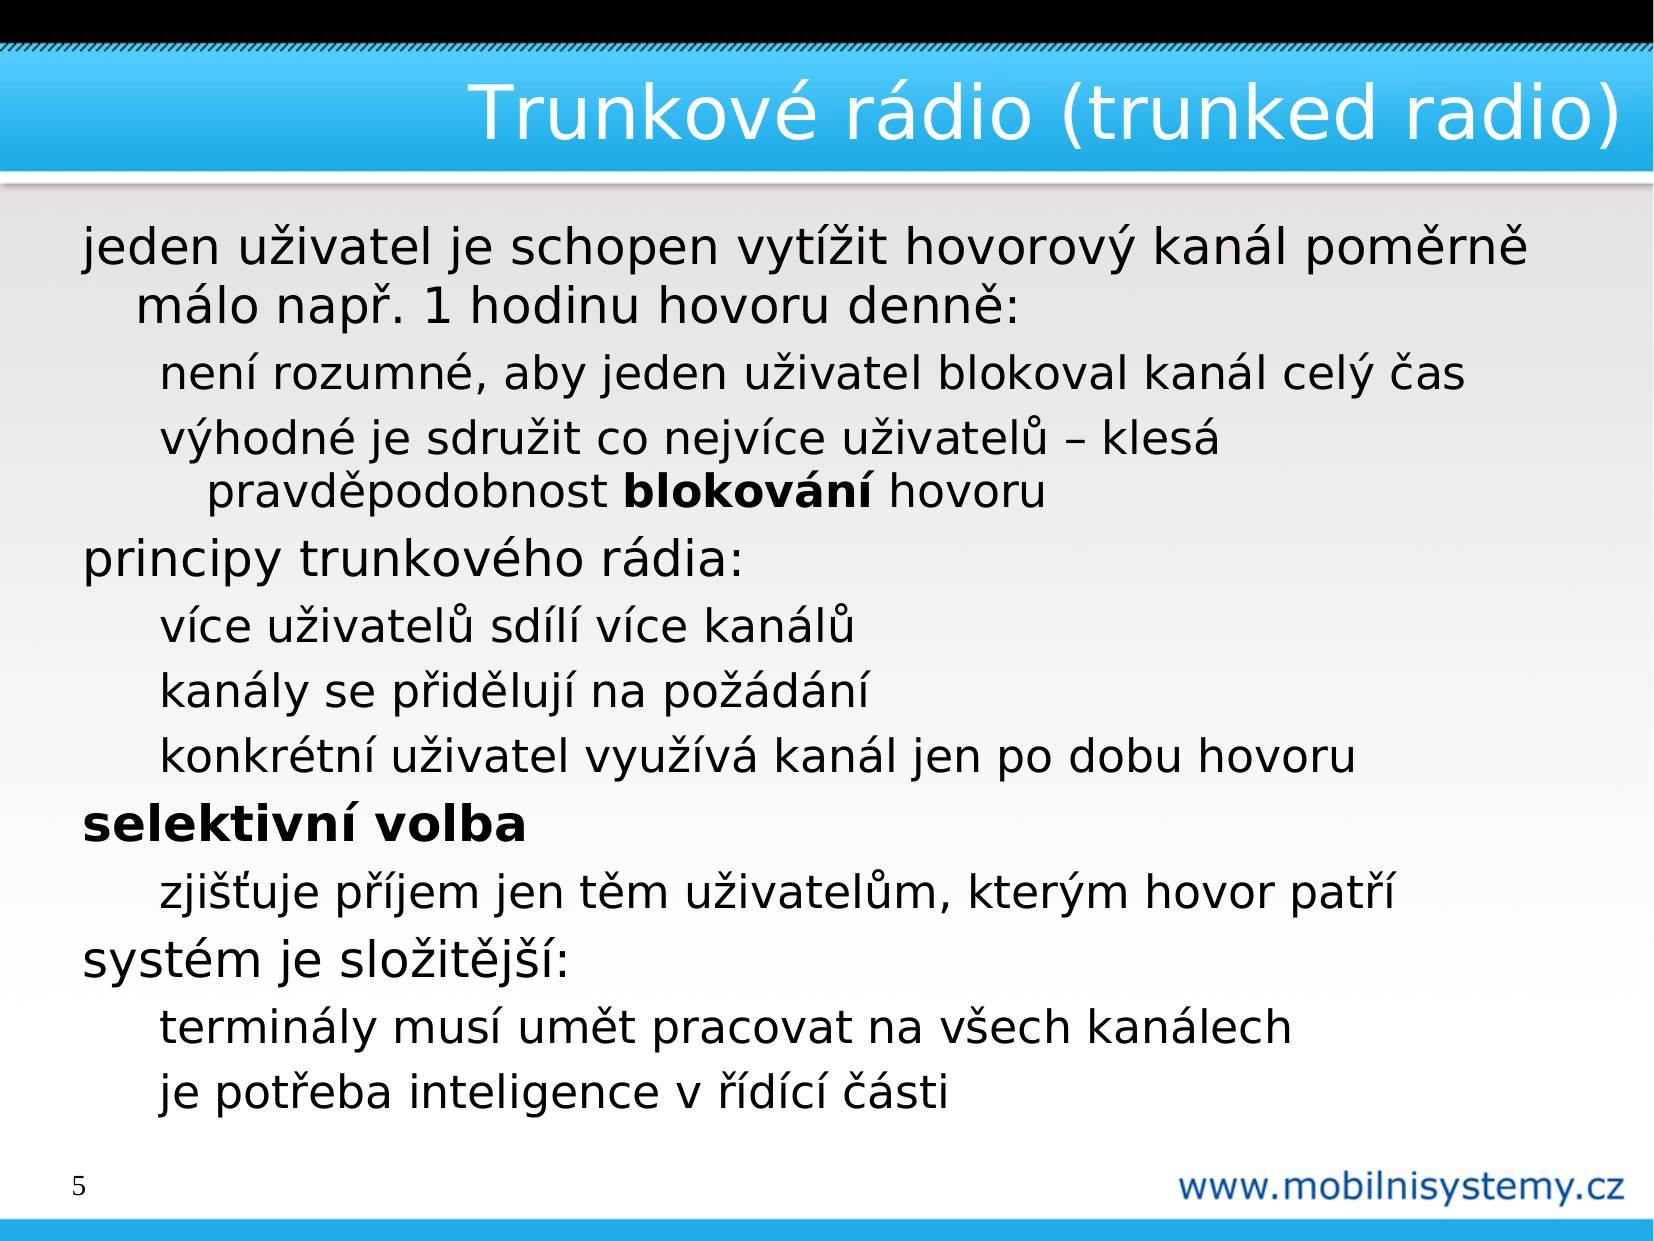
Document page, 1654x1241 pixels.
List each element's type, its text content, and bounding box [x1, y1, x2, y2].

title Trunkové rádio (trunked radio) [29, 49, 1625, 178]
picture [0, 0, 1654, 1241]
list jeden uživatel je schopen vytížit hovorový kanál poměrně málo např. 1 hodinu hovoru denně: není rozumné, aby jeden uživatel blokoval kanál celý čas výhodné je sdružit co nejvíce uživatelů – klesá pravděpodobnost blokování hovoru principy trunkového rádia: více uživatelů sdílí více kanálů kanály se přidělují na požádání konkrétní uživatel využívá kanál jen po dobu hovoru selektivní volba zjišťuje příjem jen těm uživatelům, kterým hovor patří systém je složitější: terminály musí umět pracovat na všech kanálech je potřeba inteligence v řídící části [64, 218, 1565, 1120]
